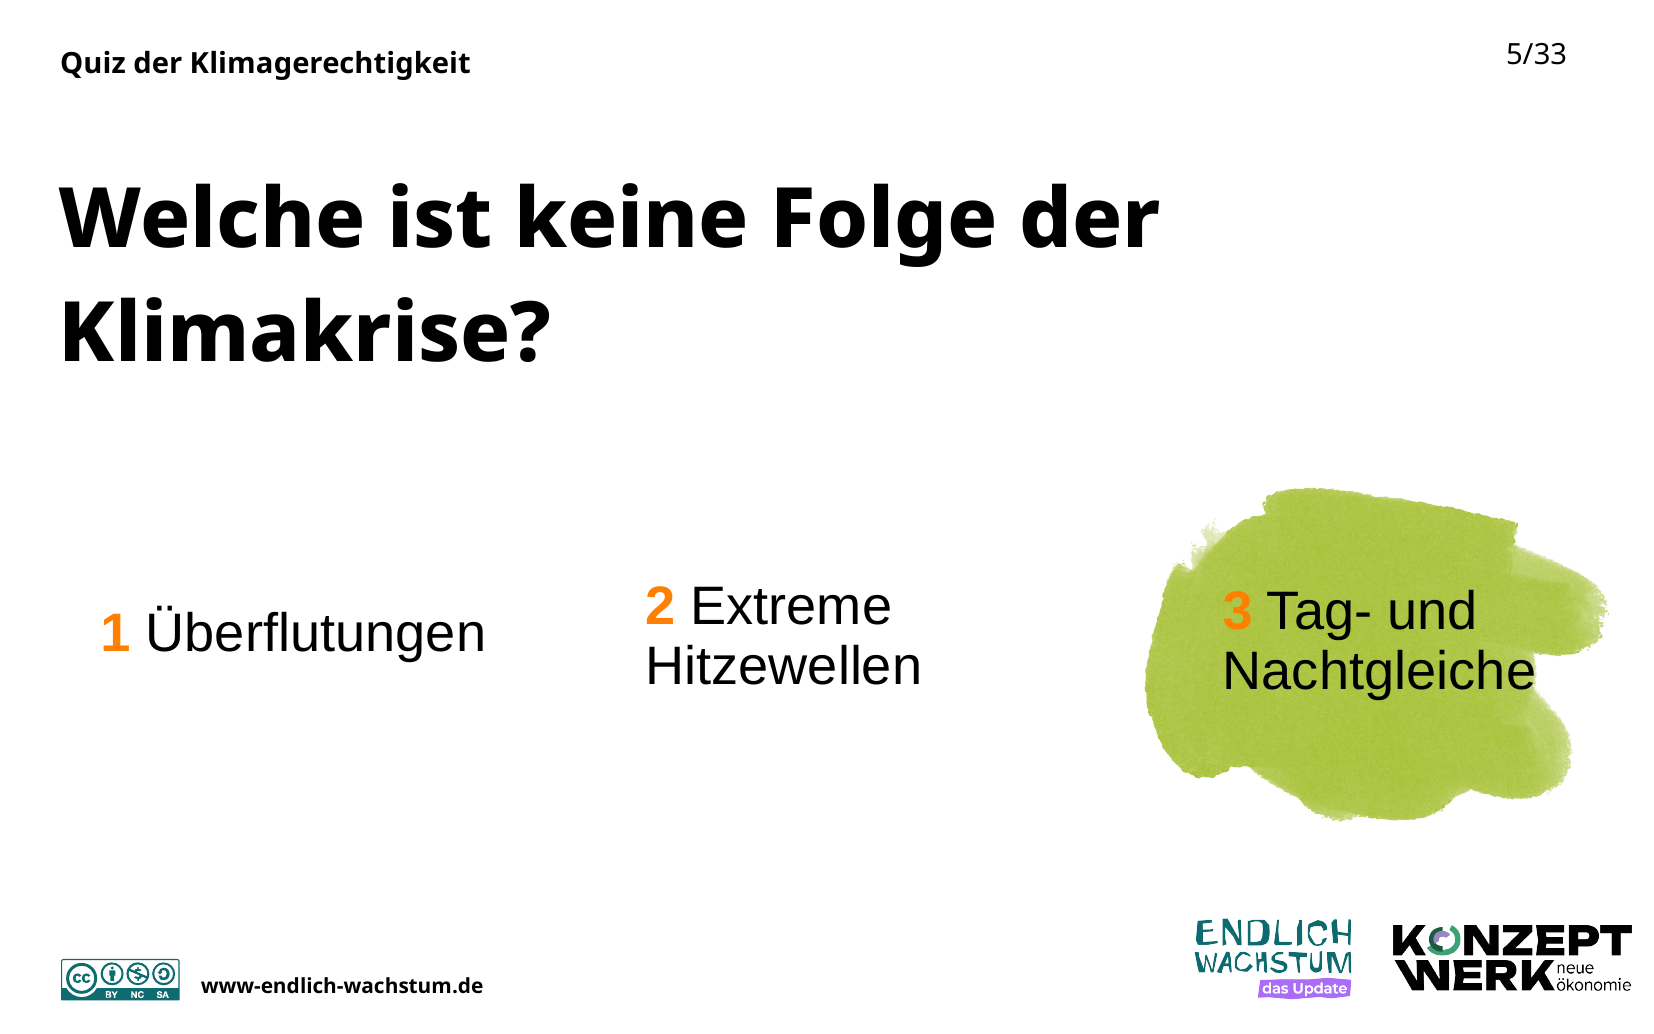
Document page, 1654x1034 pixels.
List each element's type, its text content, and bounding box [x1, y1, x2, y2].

picture [1144, 532, 1610, 823]
picture [1387, 917, 1636, 997]
picture [1176, 900, 1374, 1011]
title Welche ist keine Folge der Klimakrise? [59, 158, 1654, 532]
text_box 1 Überflutungen [14, 594, 520, 731]
text_box 3 Tag- und Nachtgleiche [1136, 572, 1598, 709]
text_box 2 Extreme Hitzewellen [559, 567, 1056, 776]
